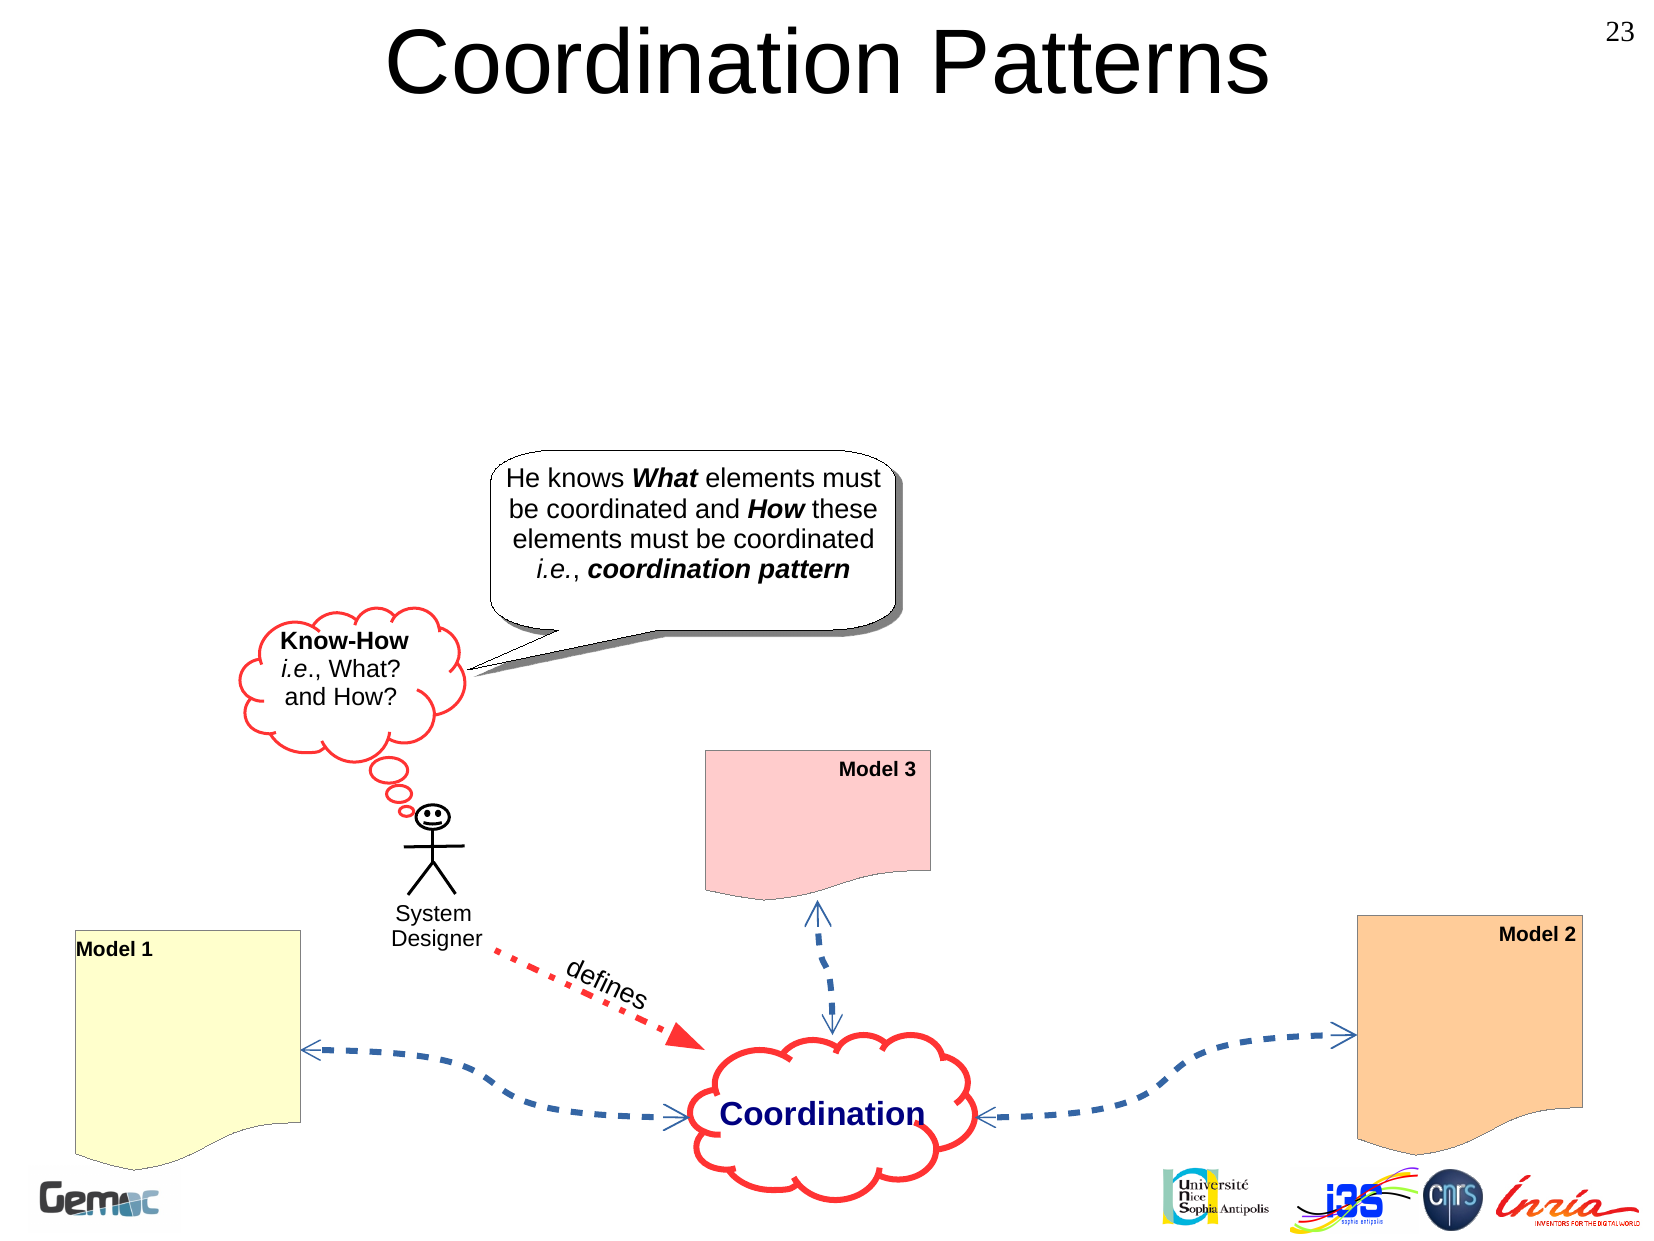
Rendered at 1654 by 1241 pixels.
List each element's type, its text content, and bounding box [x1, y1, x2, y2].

text_box Model 1 [61, 930, 211, 984]
text_box He knows What elements must be coordinated and How these elements must be coordinated i.e., coordination pattern [475, 455, 911, 622]
text_box Model 2 [1455, 915, 1621, 977]
text_box [705, 750, 931, 901]
text_box Model 3 [795, 750, 961, 812]
text_box [467, 622, 875, 670]
text_box [1357, 915, 1583, 1156]
picture [1137, 1150, 1647, 1241]
text_box [415, 804, 450, 830]
text_box [75, 930, 301, 1171]
text_box Coordination [690, 1035, 976, 1201]
text_box Know-How i.e., What? and How? [239, 608, 465, 763]
text_box [520, 450, 866, 455]
title Coordination Patterns [84, 0, 1573, 166]
text_box System Designer [335, 864, 539, 961]
text_box Know-How i.e., What? and How? [370, 757, 408, 784]
